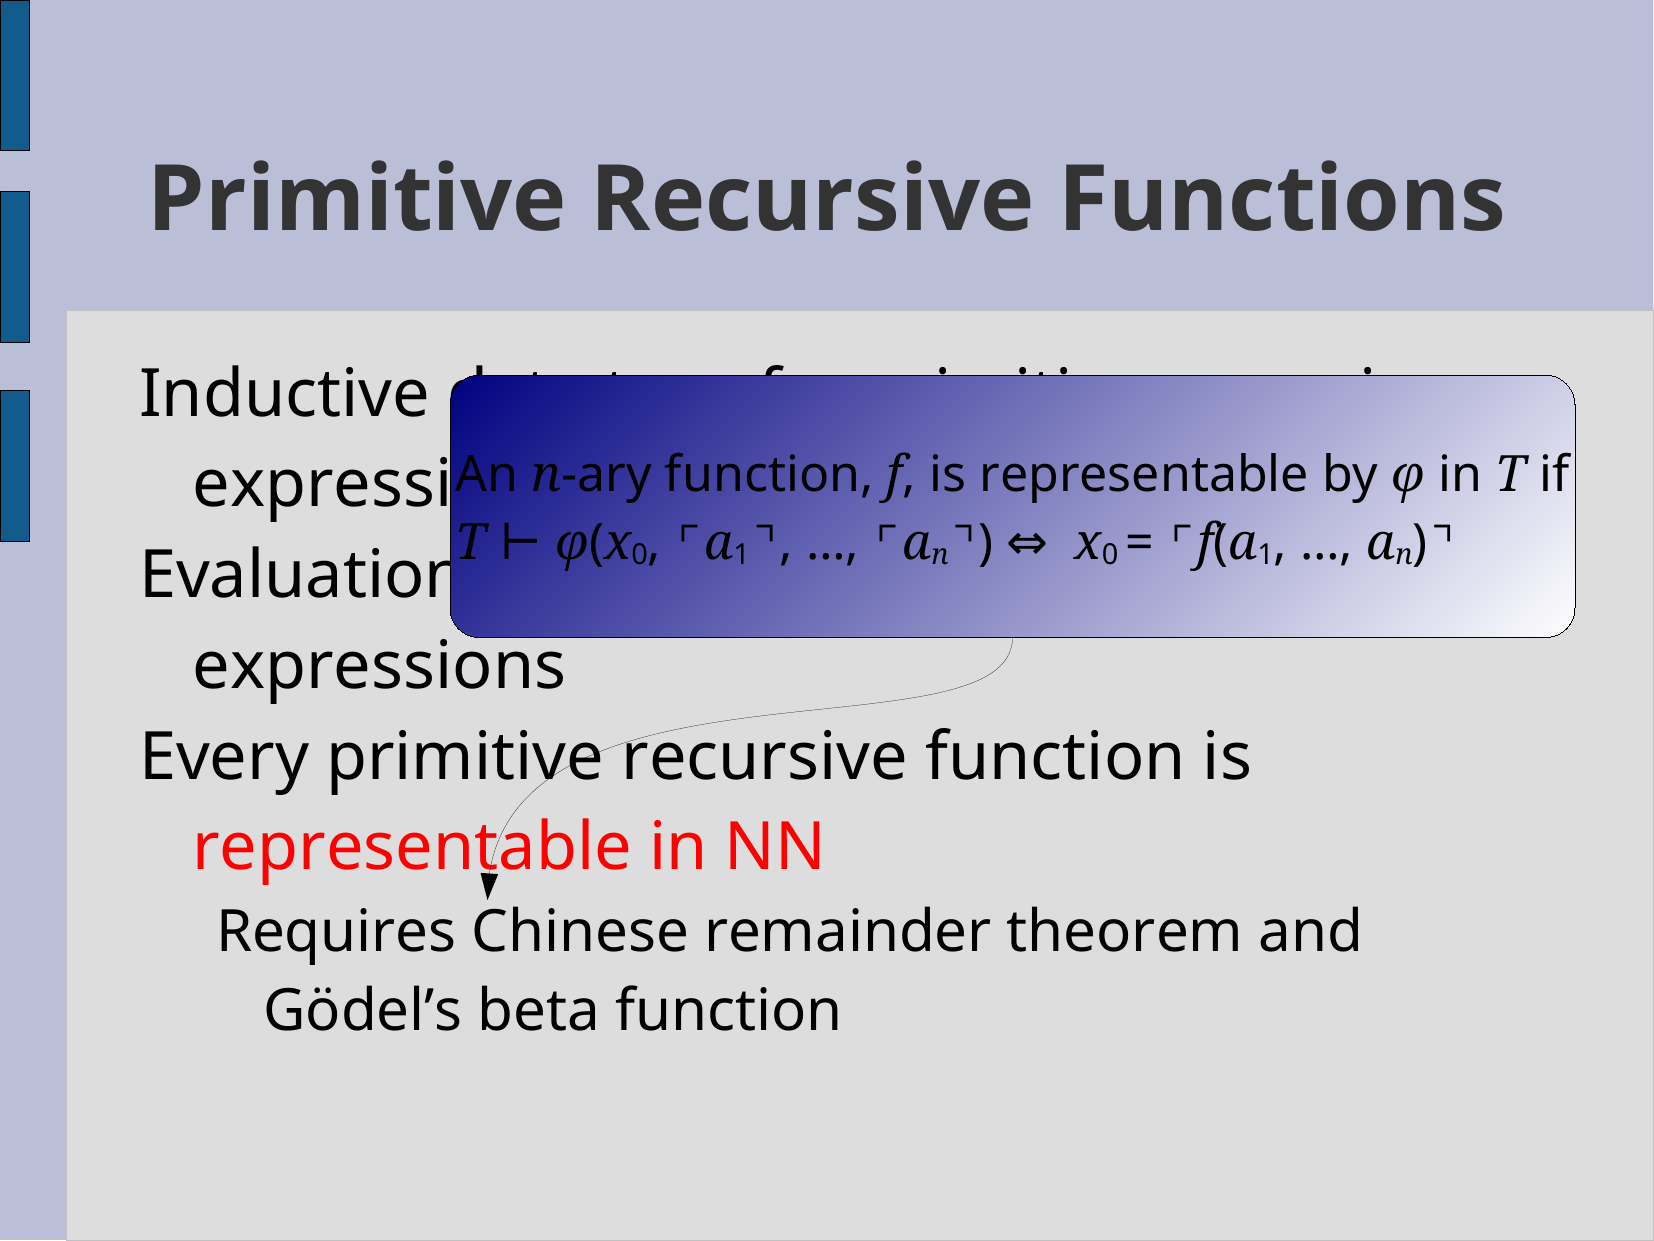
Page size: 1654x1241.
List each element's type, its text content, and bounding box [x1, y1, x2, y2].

list Inductive data type for primitive recursive expressions Evaluation function for primitive recursive expressions Every primitive recursive function is representable in NN Requires Chinese remainder theorem and Gödel’s beta function [121, 344, 1534, 1174]
title Primitive Recursive Functions [121, 91, 1534, 299]
text_box An n-ary function, f, is representable by φ in T if T ⊢ φ(x0, ⌜a1⌝, …, ⌜an⌝) ⇔ x0 = ⌜f(a1, …, an)⌝ [450, 375, 1576, 638]
